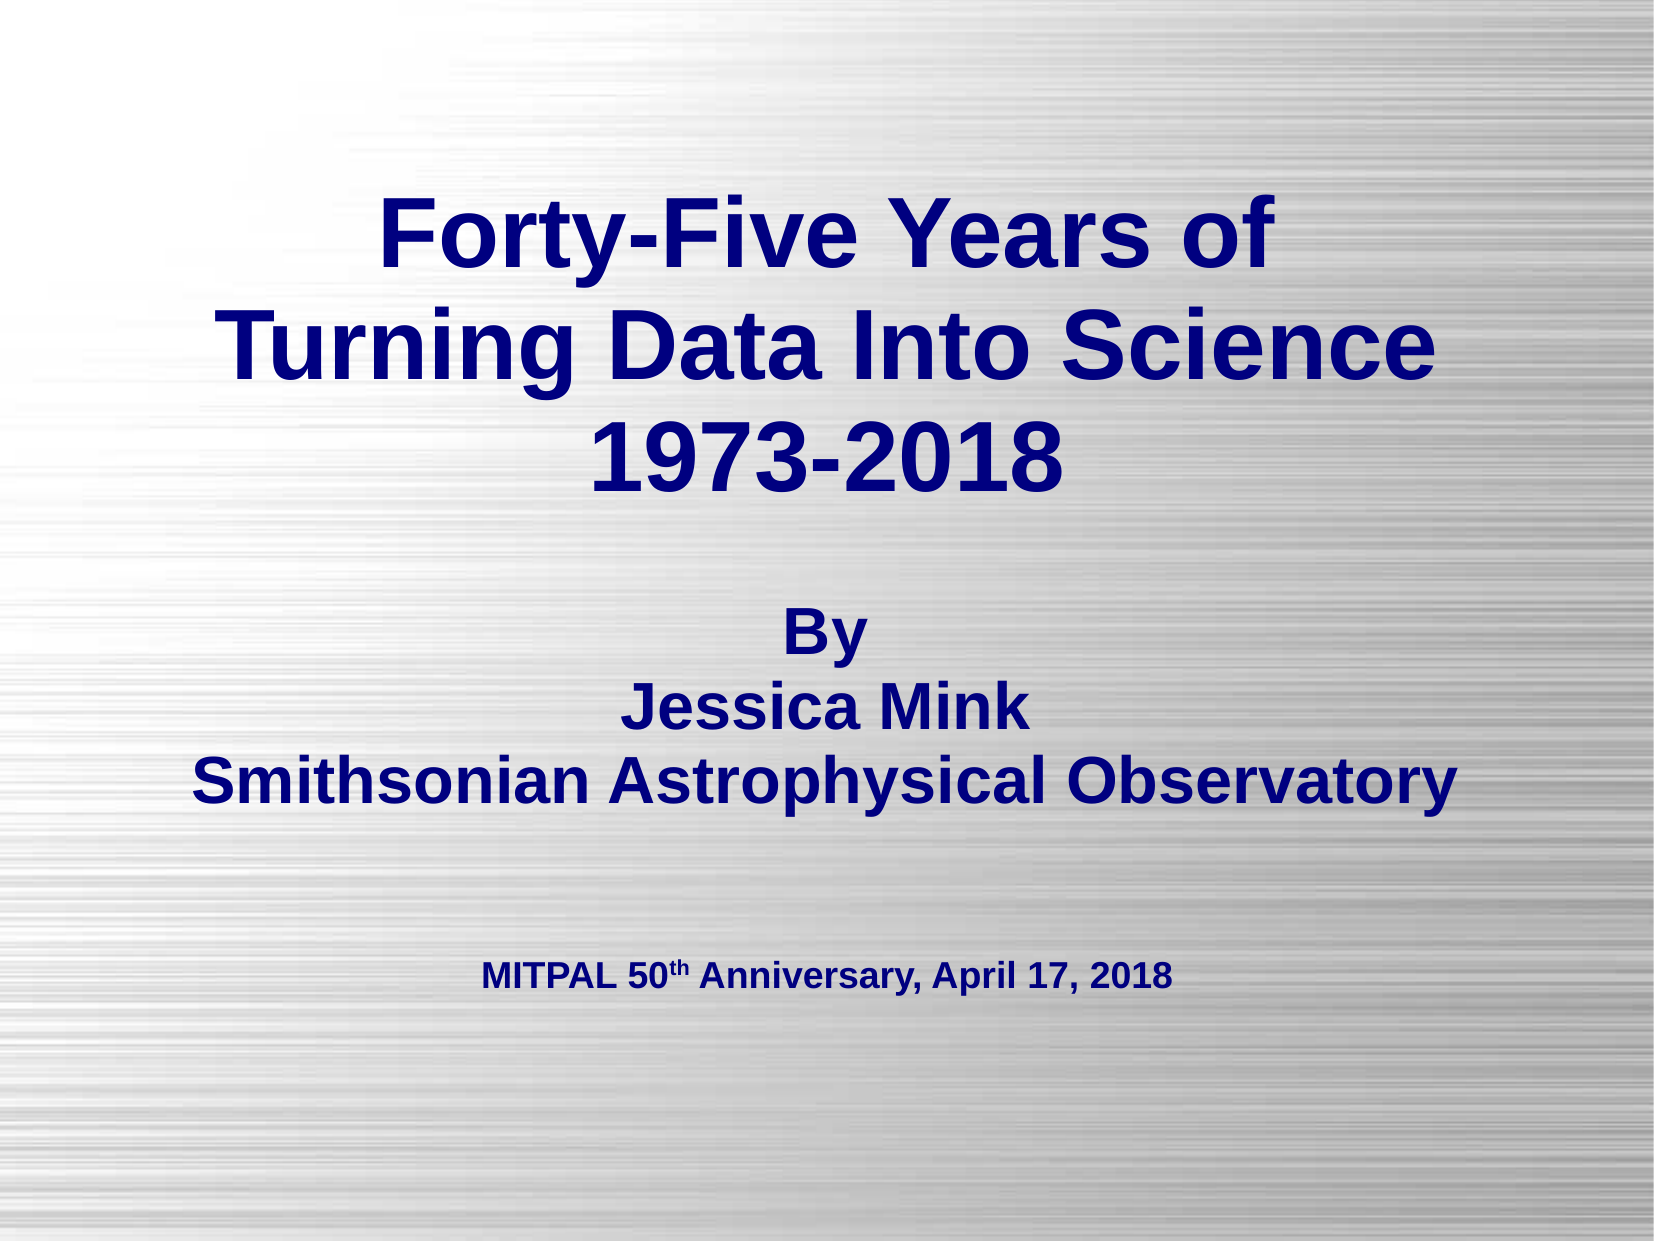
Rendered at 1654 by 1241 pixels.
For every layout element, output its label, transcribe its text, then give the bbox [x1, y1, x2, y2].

text_box MITPAL 50th Anniversary, April 17, 2018 [466, 947, 1189, 1006]
text_box Forty-Five Years of Turning Data Into Science 1973-2018 [29, 169, 1625, 520]
picture [0, 0, 1654, 1241]
text_box By Jessica Mink Smithsonian Astrophysical Observatory [141, 586, 1510, 826]
